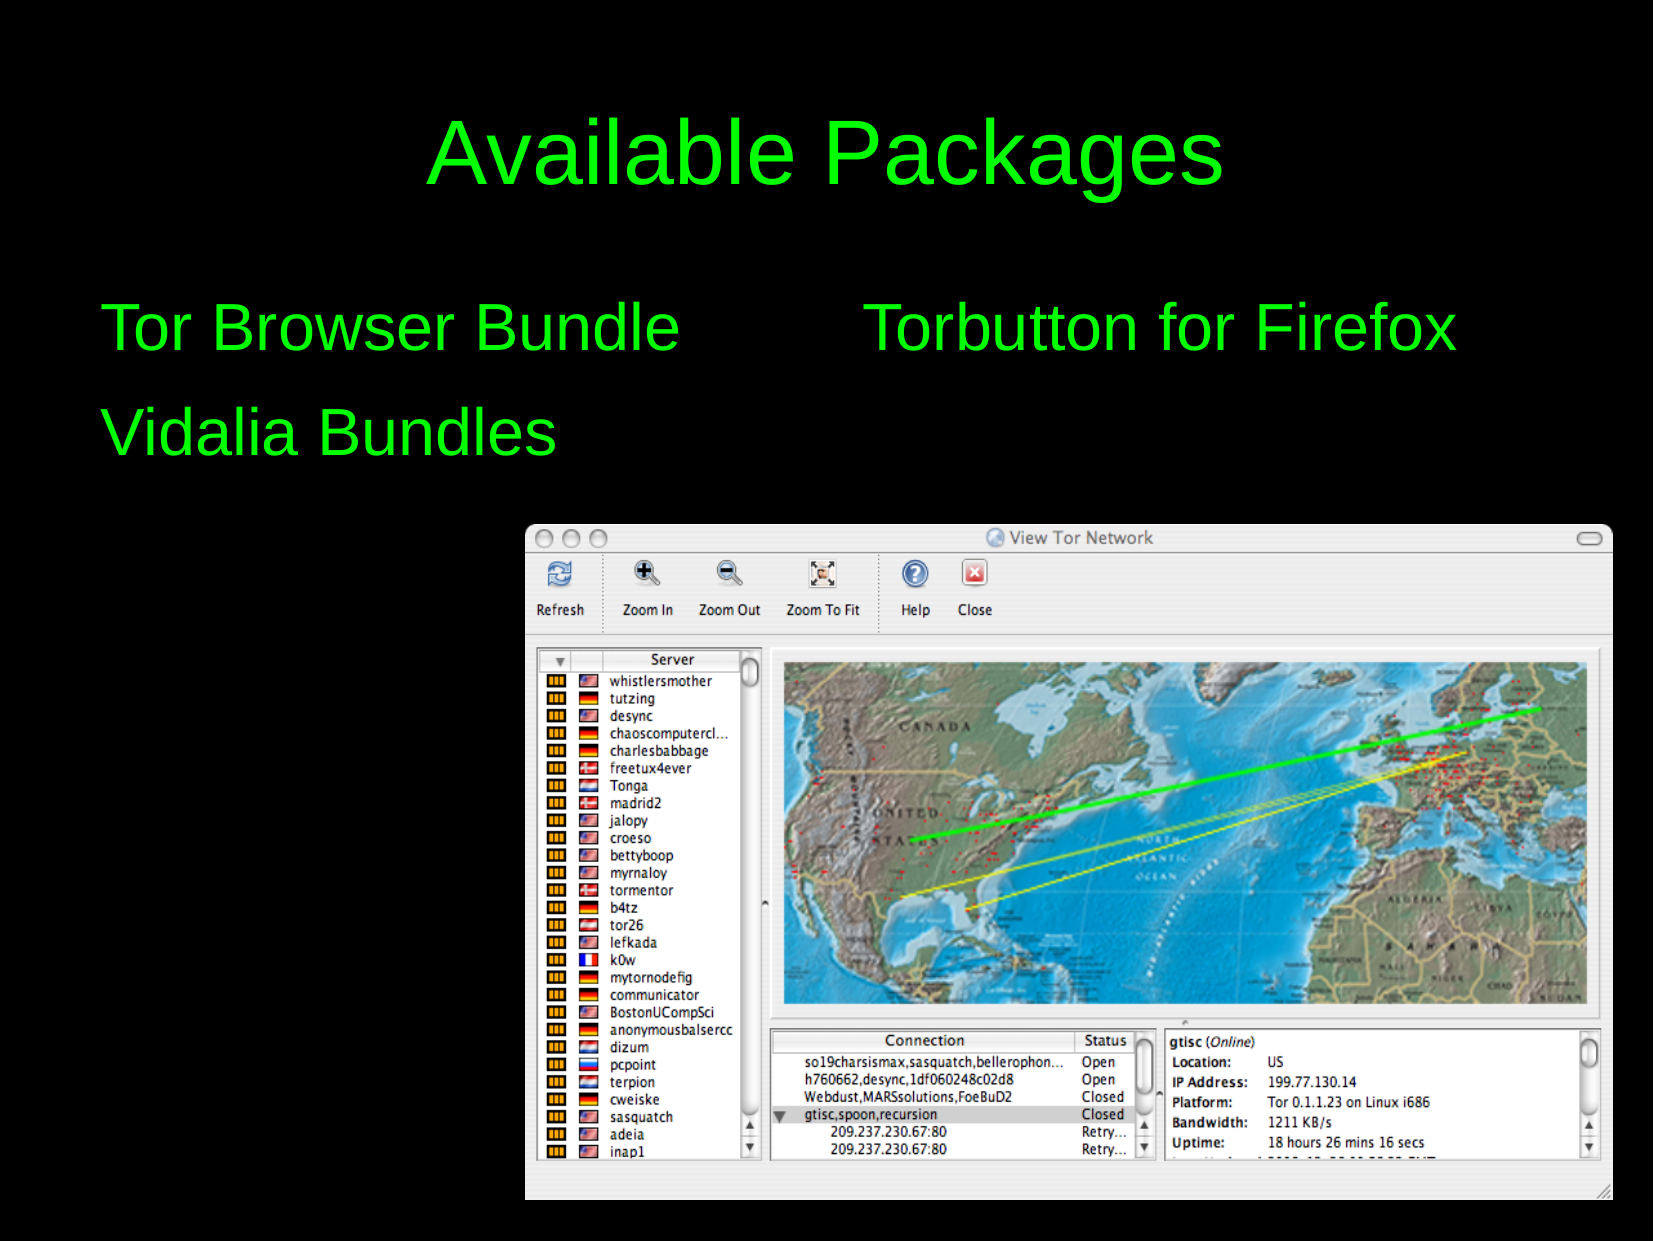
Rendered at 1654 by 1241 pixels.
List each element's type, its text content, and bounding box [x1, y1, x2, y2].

list Tor Browser Bundle Vidalia Bundles [82, 290, 809, 1095]
list Torbutton for Firefox [844, 290, 1571, 1095]
title Available Packages [82, 49, 1571, 257]
picture [525, 524, 1613, 1201]
